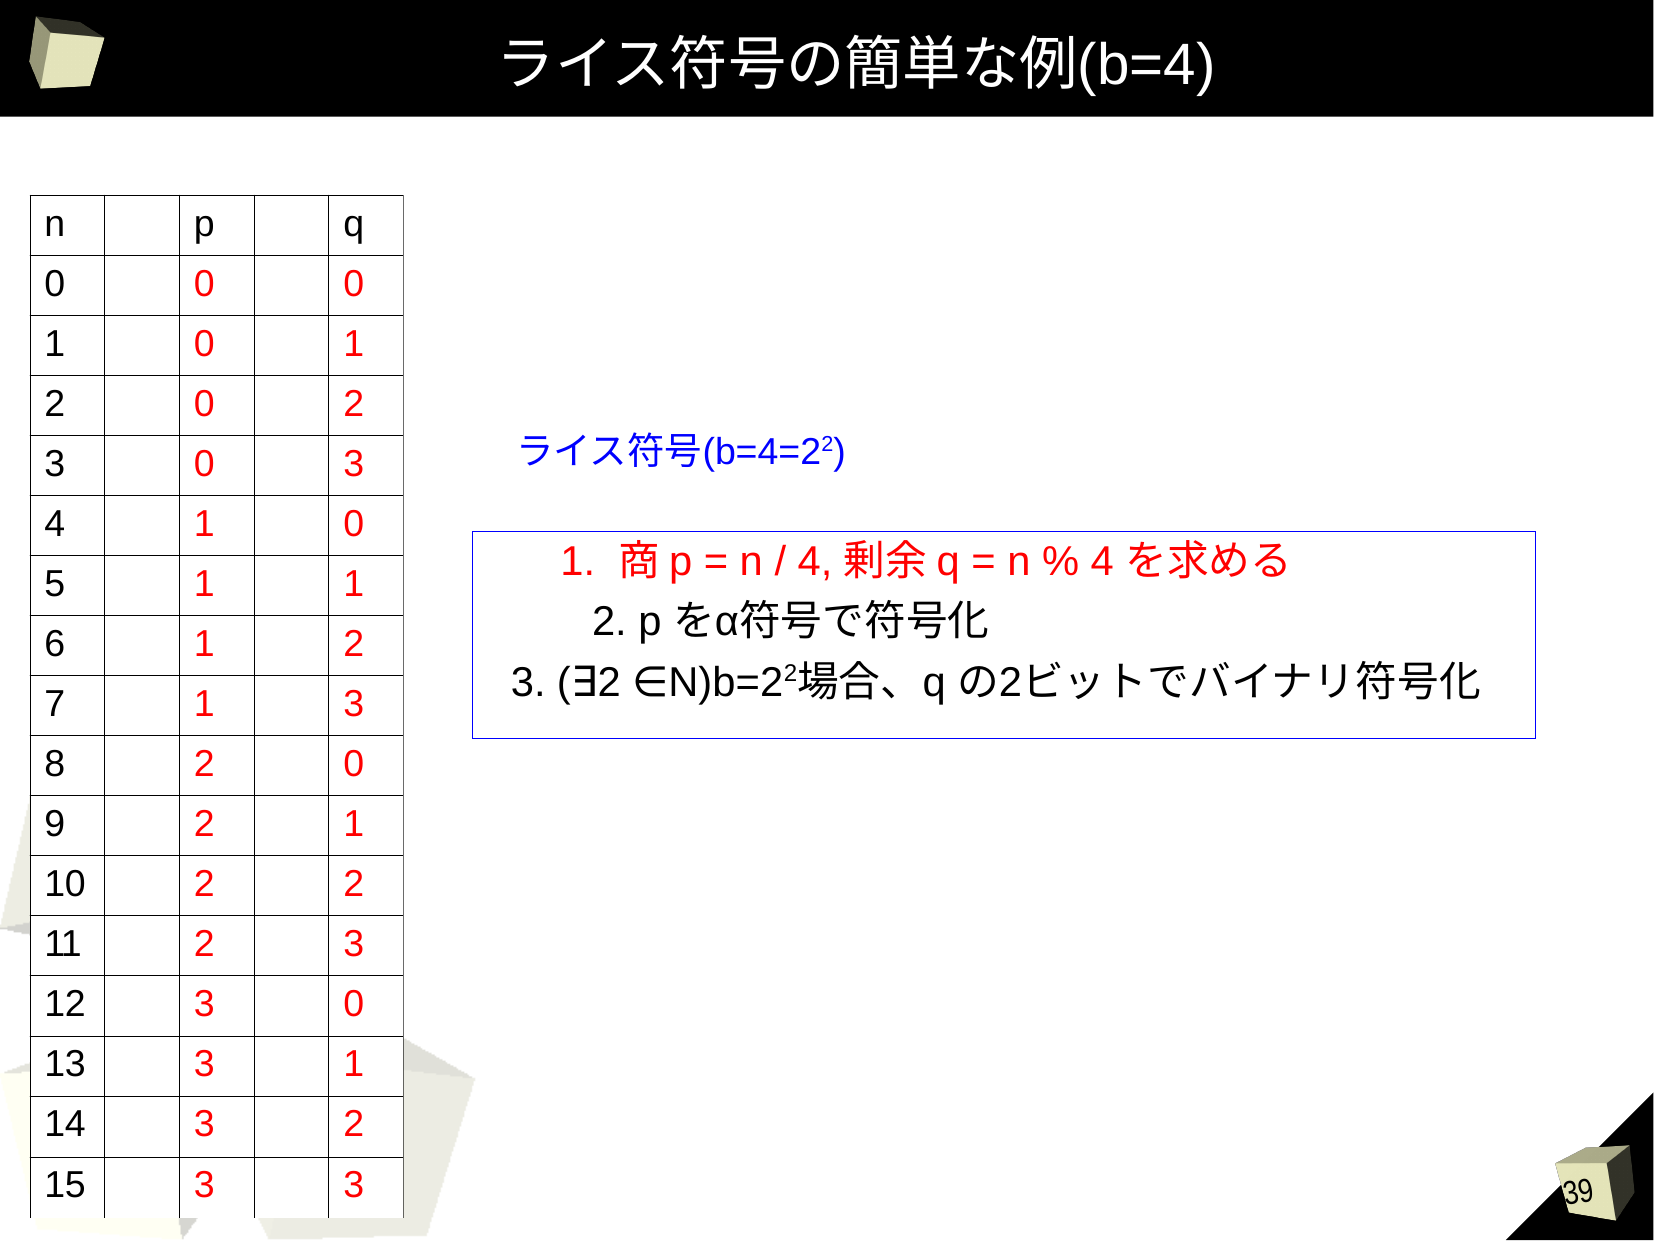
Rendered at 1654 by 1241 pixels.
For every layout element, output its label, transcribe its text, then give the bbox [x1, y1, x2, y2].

text_box 1. 商 p = n / 4, 剰余 q = n % 4 を求める 2. p をα符号で符号化 3. (∃2 ∈N)b=22場合、q の2ビットでバイナリ符号化 [206, 173, 1654, 1211]
text_box ライス符号(b=4=22) [501, 413, 1034, 521]
title ライス符号の簡単な例(b=4) [118, 0, 1595, 119]
picture [0, 194, 477, 1241]
